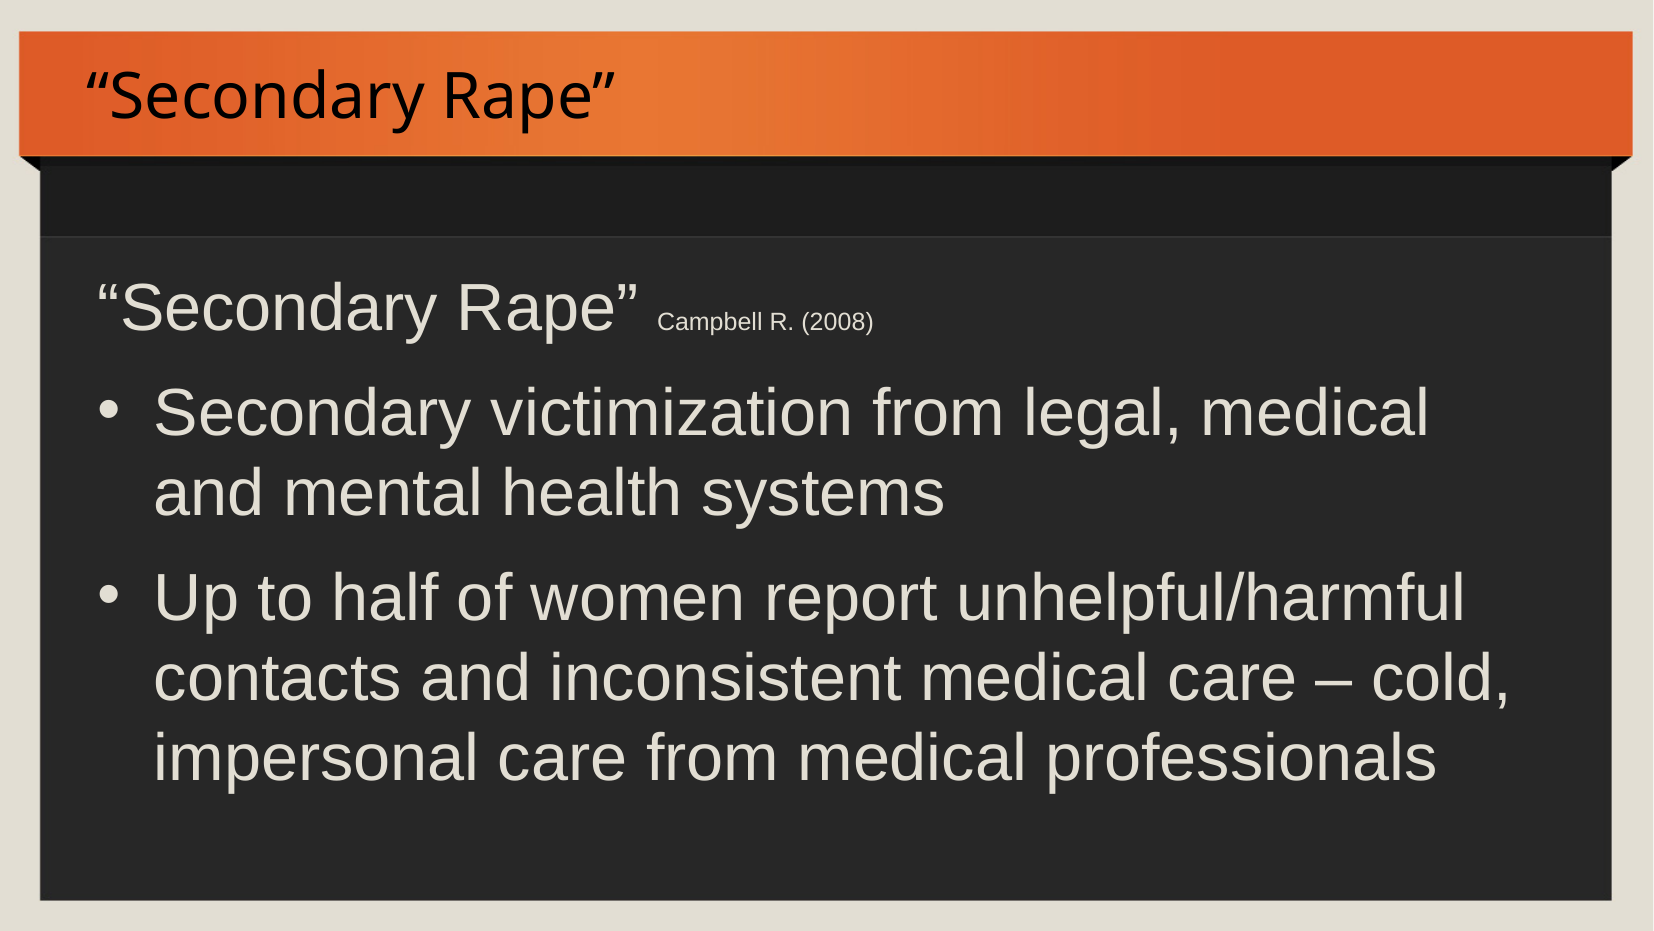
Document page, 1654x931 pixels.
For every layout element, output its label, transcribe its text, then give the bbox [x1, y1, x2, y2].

title “Secondary Rape” [71, 46, 1597, 140]
picture [0, 0, 1654, 931]
list “Secondary Rape” Campbell R. (2008) Secondary victimization from legal, medical and mental health systems Up to half of women report unhelpful/harmful contacts and inconsistent medical care – cold, impersonal care from medical professionals [82, 255, 1571, 831]
